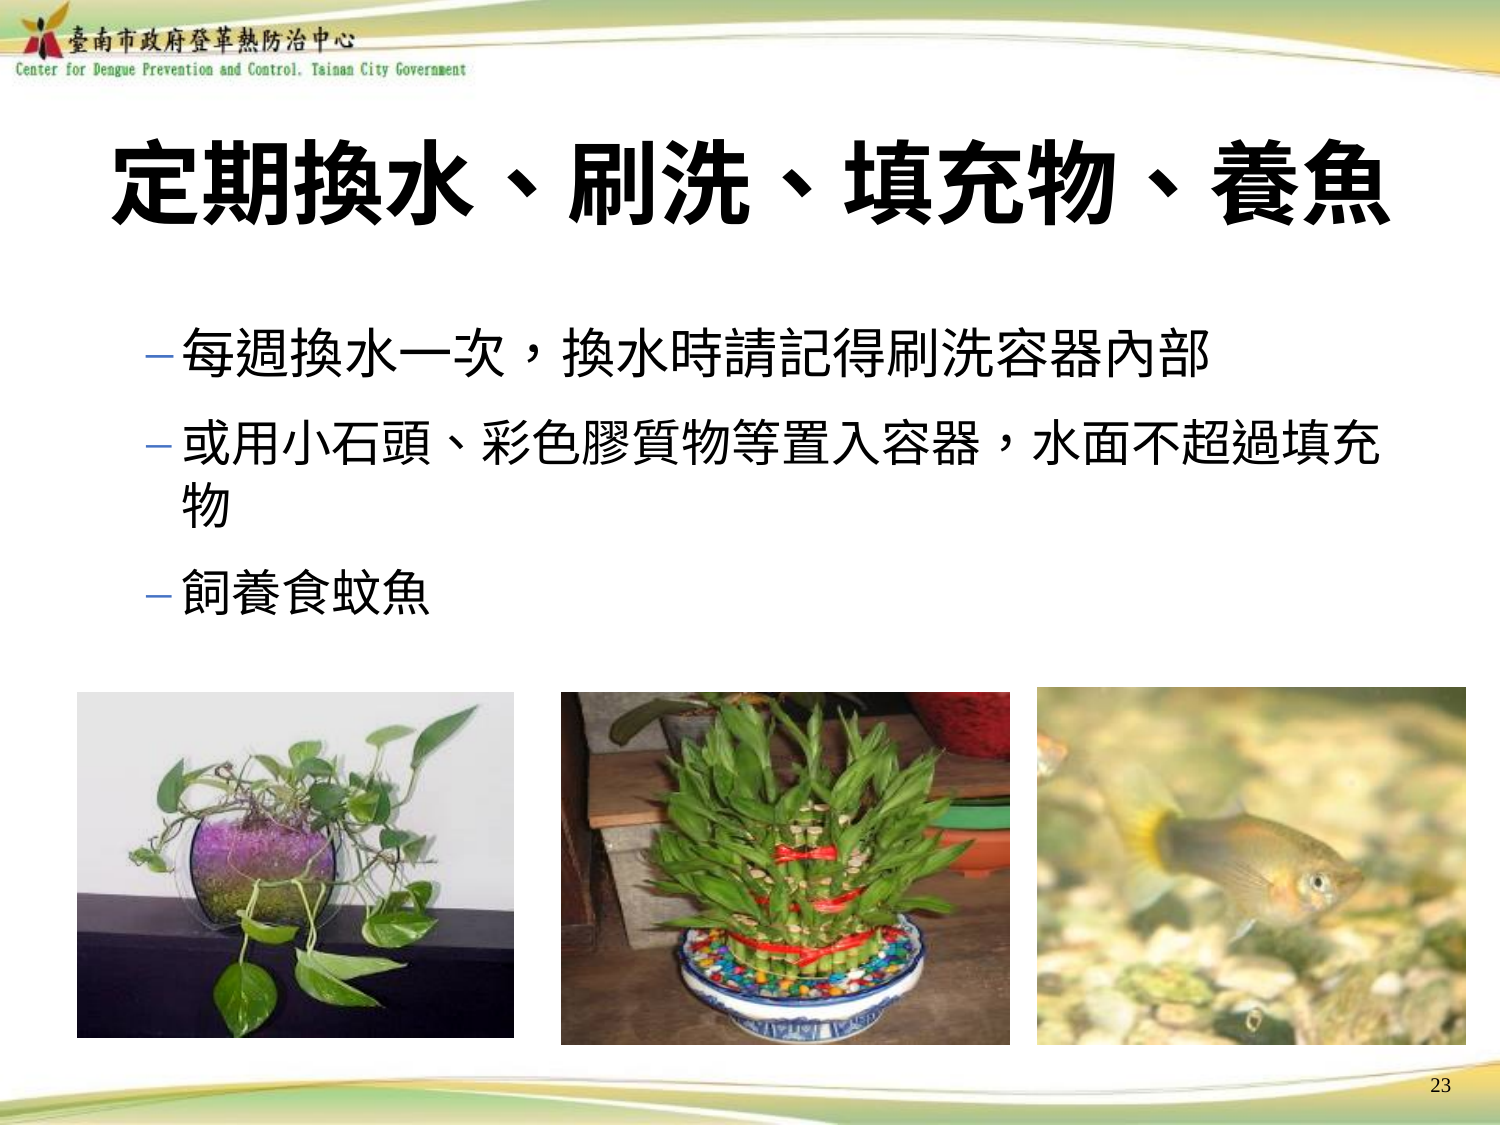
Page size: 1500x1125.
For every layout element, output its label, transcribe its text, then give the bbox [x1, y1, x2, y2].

title 定期換水、刷洗、填充物、養魚 [76, 87, 1427, 275]
list 每週換水一次，換水時請記得刷洗容器內部 或用小石頭、彩色膠質物等置入容器，水面不超過填充物 飼養食蚊魚 [75, 314, 1426, 1005]
text_box <編號> [1116, 1063, 1467, 1111]
picture [0, 0, 1500, 1125]
